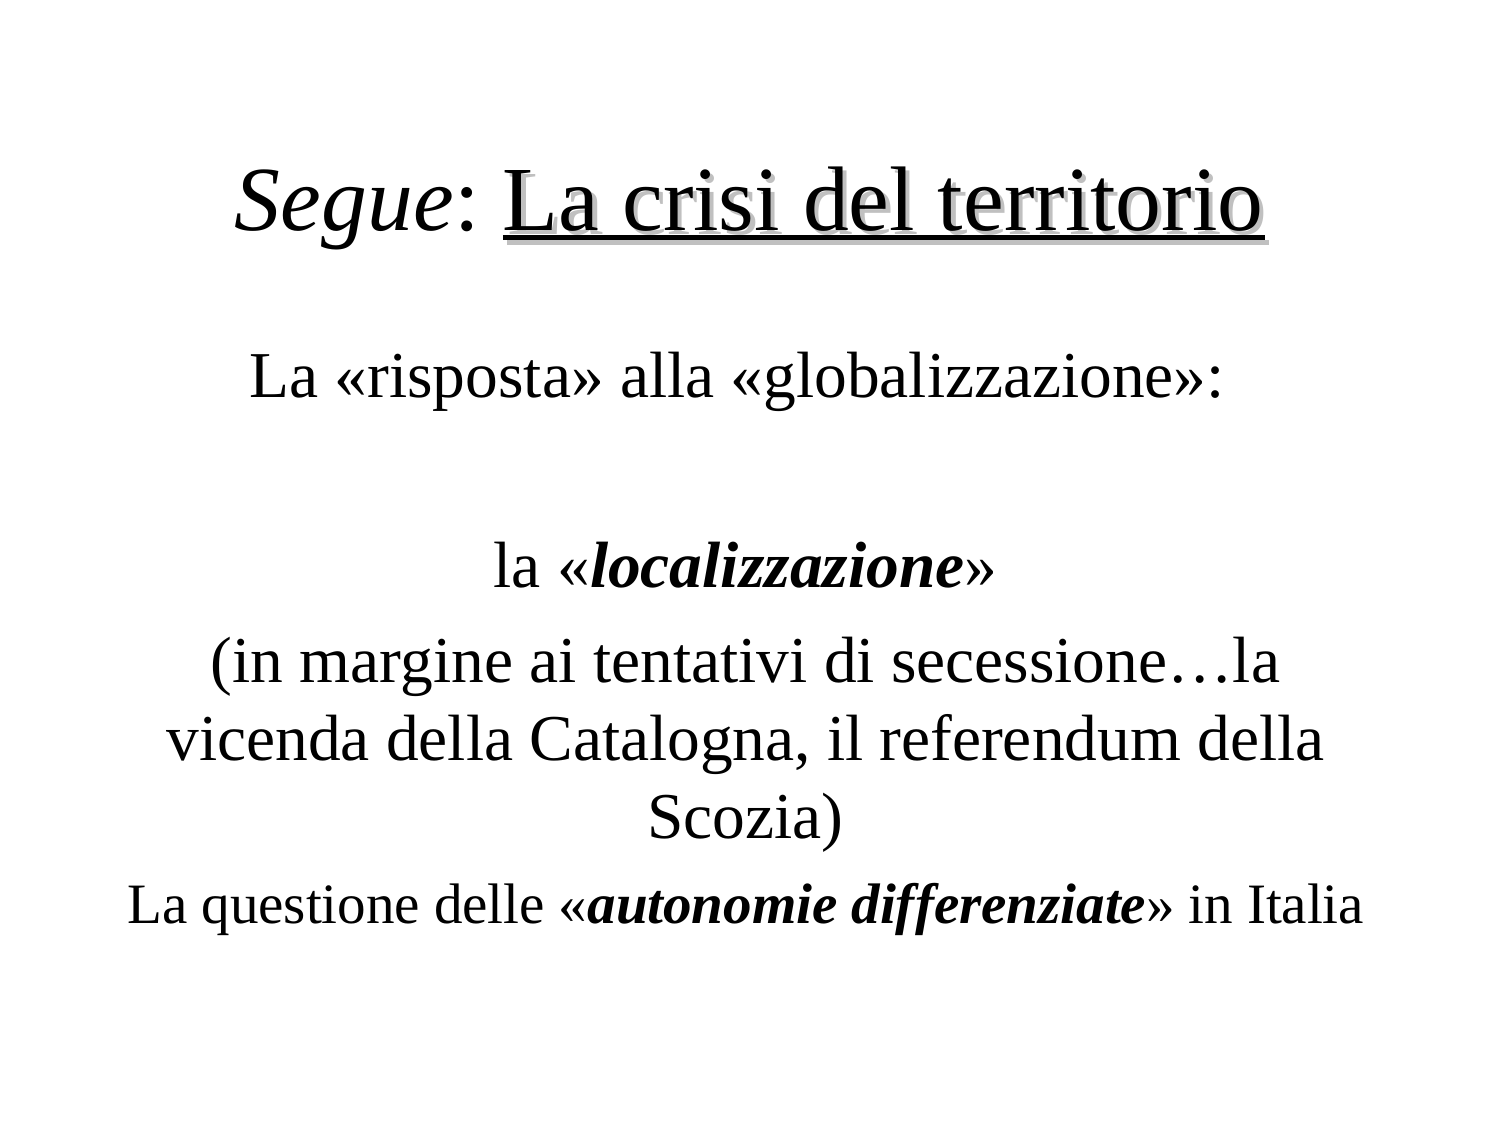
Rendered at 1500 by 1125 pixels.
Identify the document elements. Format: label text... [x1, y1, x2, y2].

list La «risposta» alla «globalizzazione»: la «localizzazione» (in margine ai tentativi di secessione…la vicenda della Catalogna, il referendum della Scozia) La questione delle «autonomie differenziate» in Italia [112, 324, 1388, 1000]
title Segue: La crisi del territorio [112, 99, 1388, 288]
